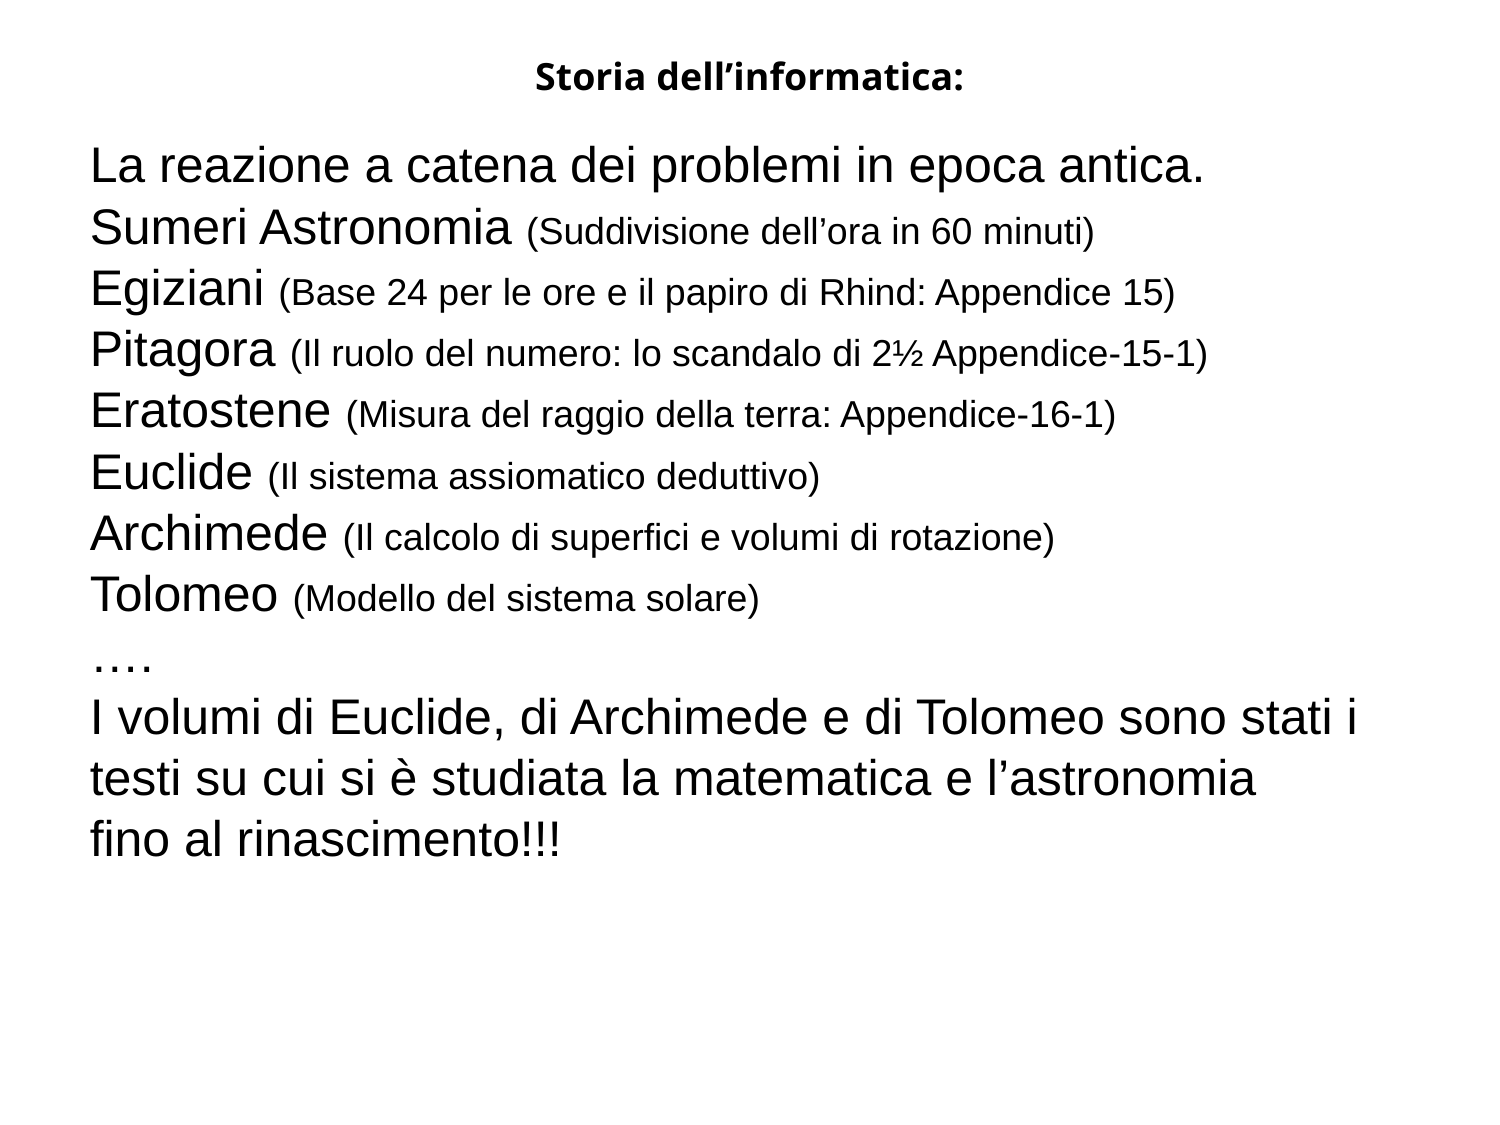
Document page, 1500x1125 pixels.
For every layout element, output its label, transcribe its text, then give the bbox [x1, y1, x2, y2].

list La reazione a catena dei problemi in epoca antica. Sumeri Astronomia (Suddivisione dell’ora in 60 minuti) Egiziani (Base 24 per le ore e il papiro di Rhind: Appendice 15) Pitagora (Il ruolo del numero: lo scandalo di 2½ Appendice-15-1) Eratostene (Misura del raggio della terra: Appendice-16-1) Euclide (Il sistema assiomatico deduttivo) Archimede (Il calcolo di superfici e volumi di rotazione) Tolomeo (Modello del sistema solare) …. I volumi di Euclide, di Archimede e di Tolomeo sono stati i testi su cui si è studiata la matematica e l’astronomia fino al rinascimento!!! [75, 137, 1425, 1005]
title Storia dell’informatica: [75, 45, 1425, 126]
